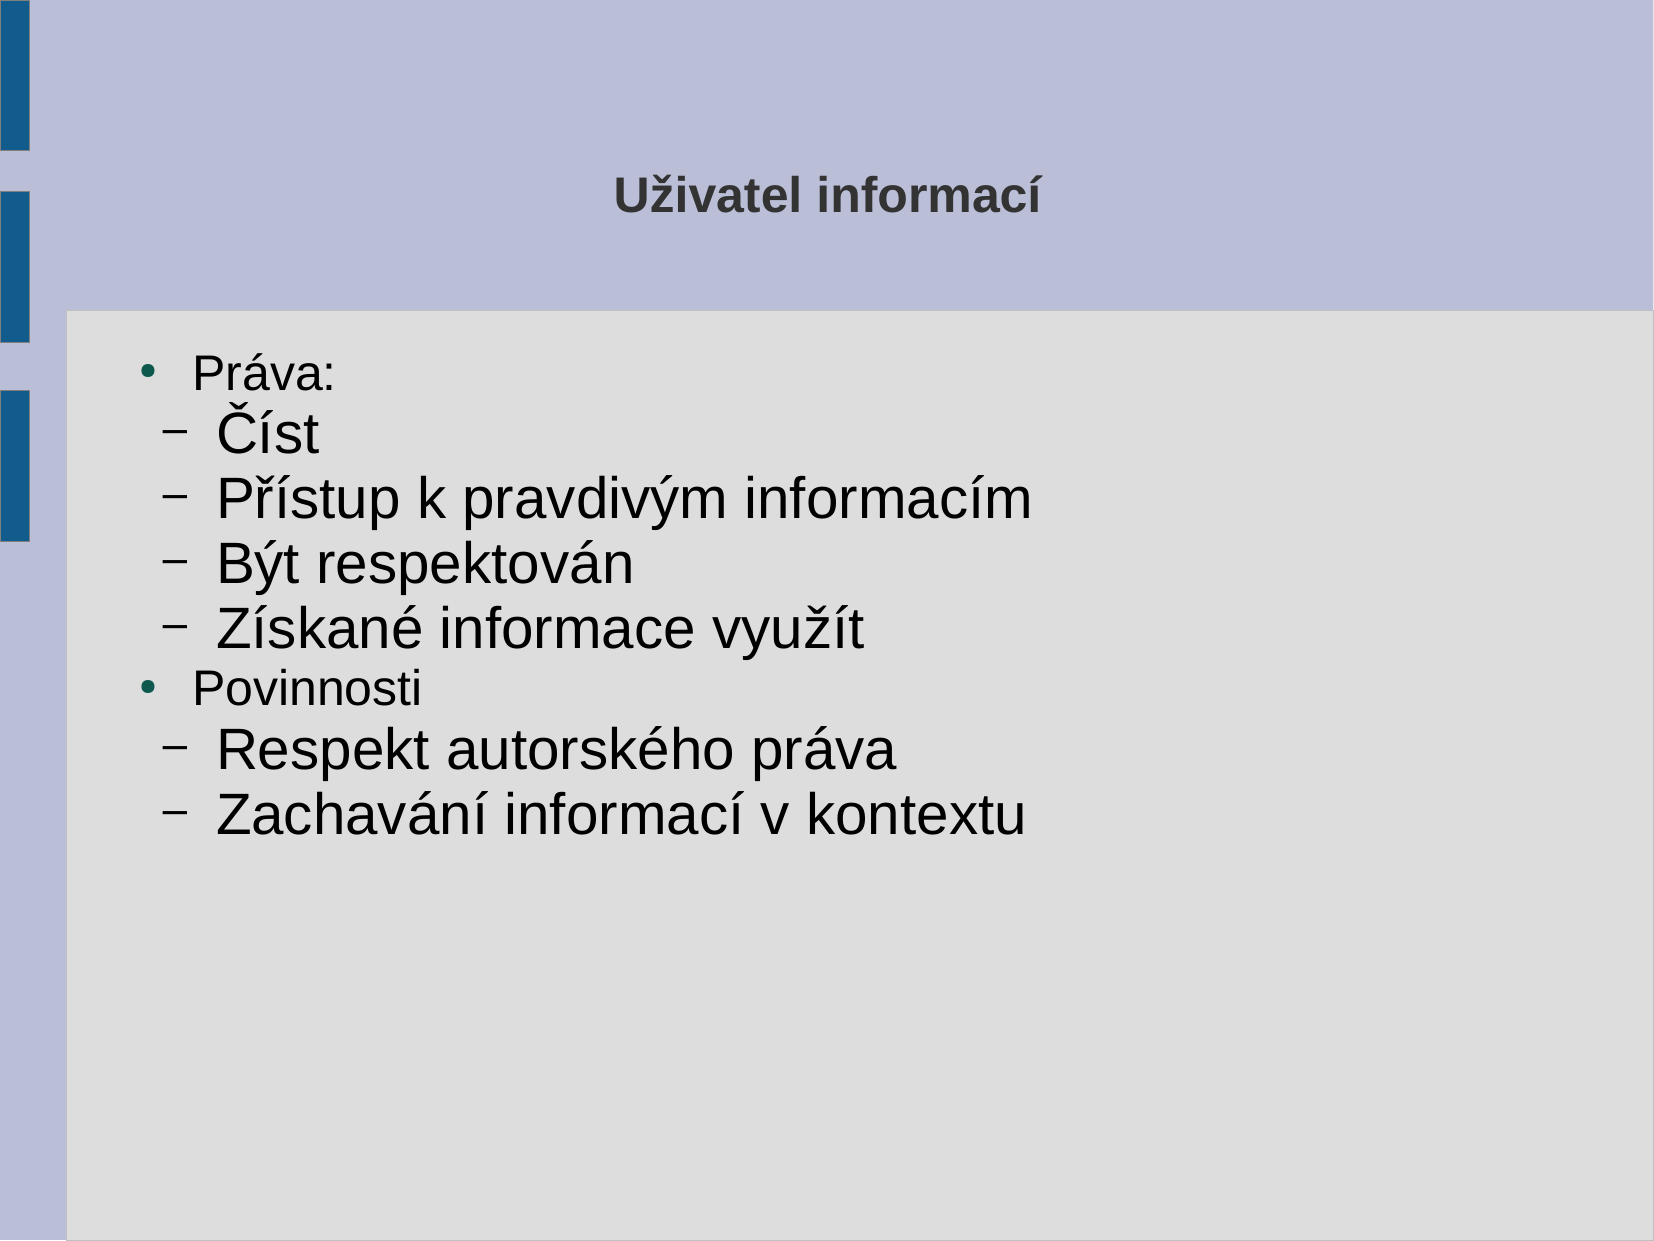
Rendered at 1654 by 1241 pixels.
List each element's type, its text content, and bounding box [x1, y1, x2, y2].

title Uživatel informací [121, 91, 1534, 299]
list Práva: Číst Přístup k pravdivým informacím Být respektován Získané informace využít Povinnosti Respekt autorského práva Zachavání informací v kontextu [121, 344, 1534, 1127]
